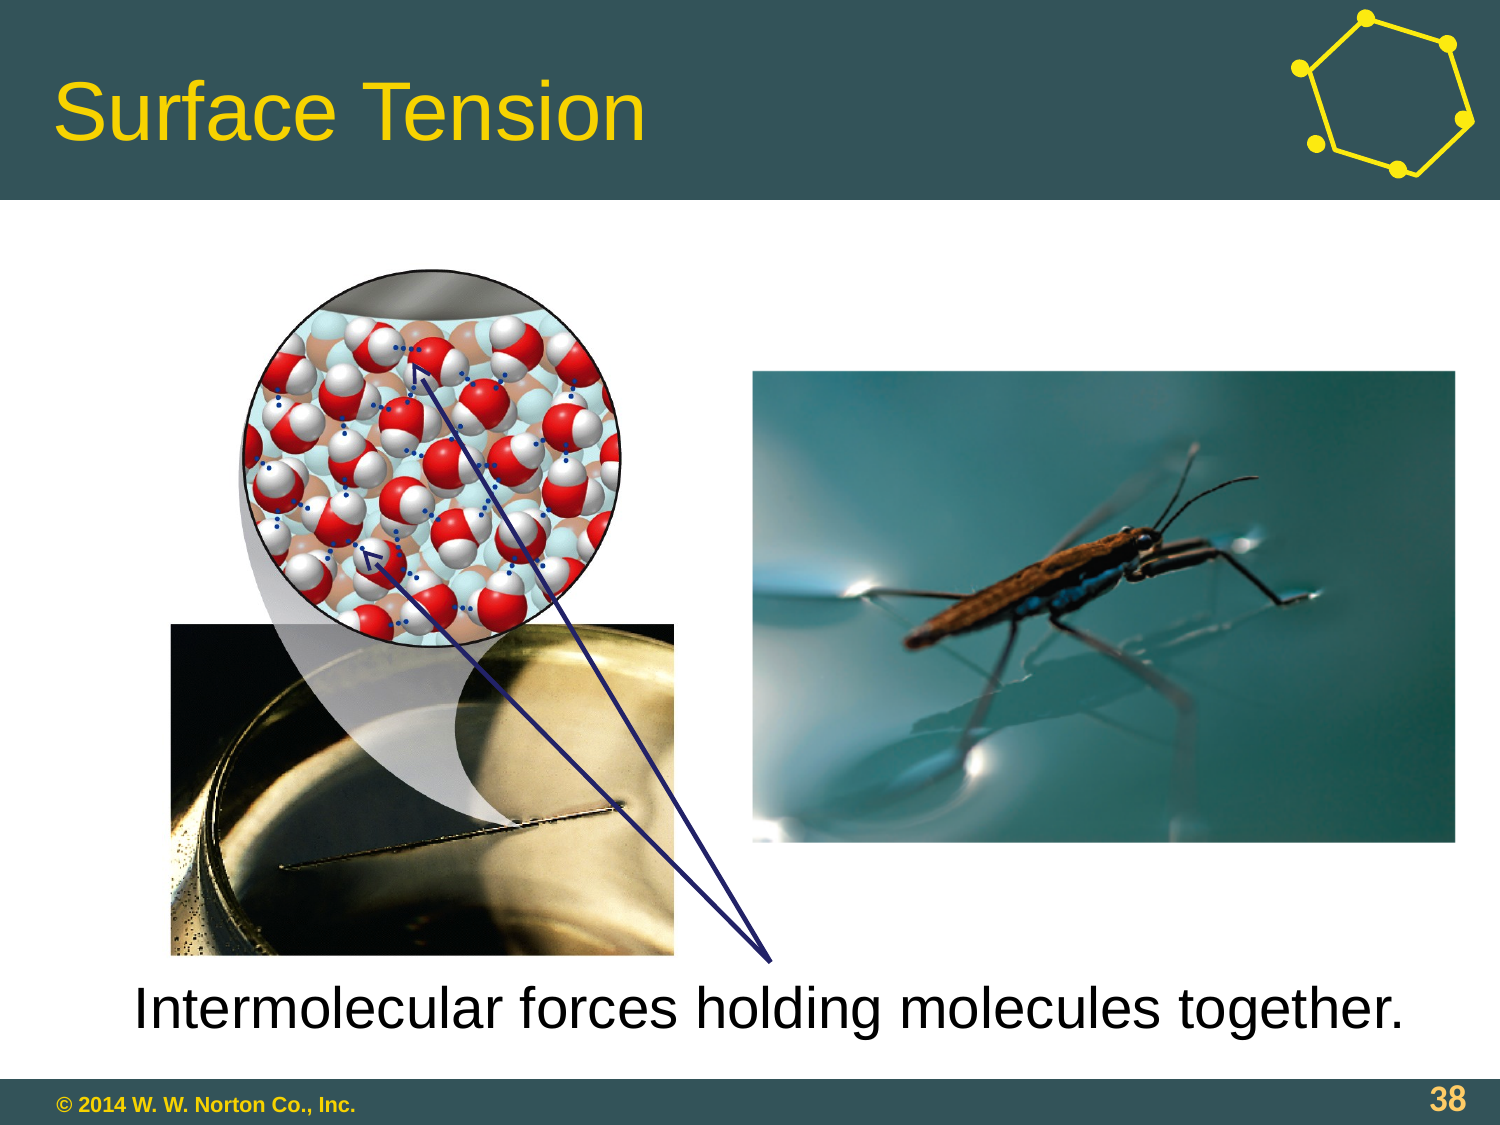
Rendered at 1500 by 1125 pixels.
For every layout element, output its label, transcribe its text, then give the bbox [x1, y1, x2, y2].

picture [162, 263, 681, 962]
slide_number <number> [1412, 1074, 1482, 1119]
picture [750, 367, 1461, 850]
text_box Intermolecular forces holding molecules together. [119, 962, 1423, 1048]
title Surface Tension [37, 19, 1118, 195]
